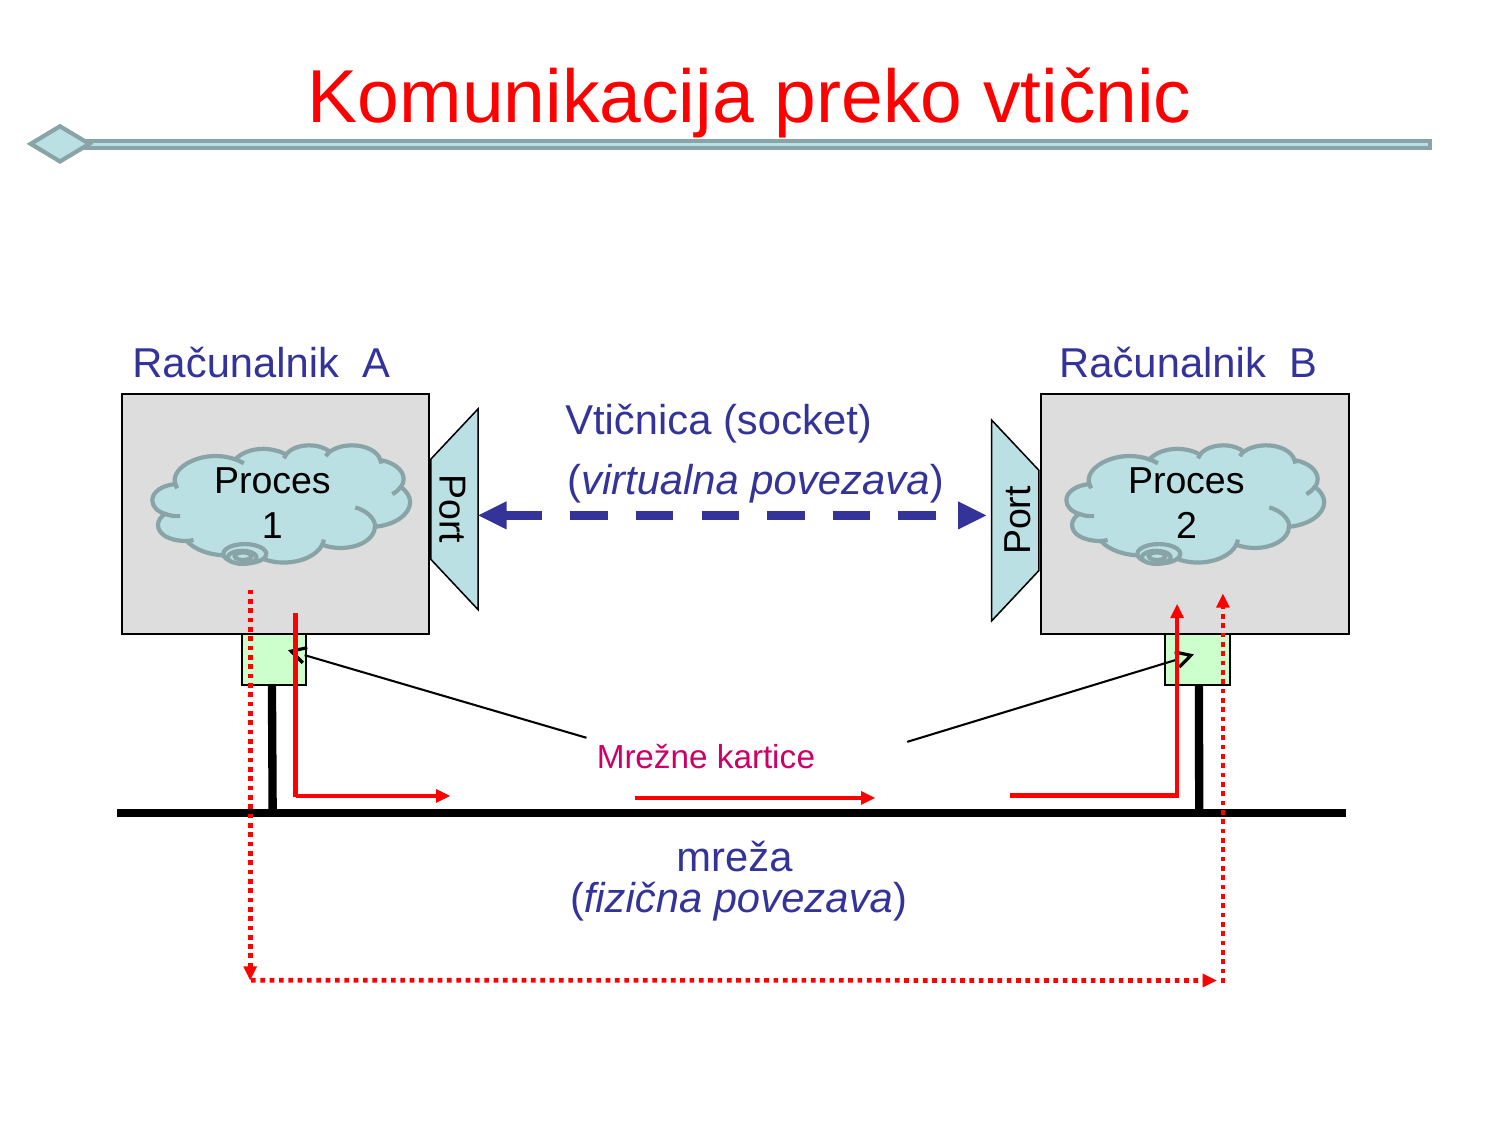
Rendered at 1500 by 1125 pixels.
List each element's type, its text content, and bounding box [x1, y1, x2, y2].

text_box Port [430, 408, 479, 610]
text_box Mrežne kartice [581, 727, 831, 783]
text_box Proces 1 [152, 445, 411, 564]
text_box Računalnik B [1044, 328, 1333, 394]
text_box mreža [683, 851, 692, 863]
text_box mreža [661, 822, 808, 863]
text_box [1041, 393, 1349, 685]
text_box Port [991, 420, 1039, 621]
text_box [121, 393, 430, 685]
text_box [1165, 662, 1175, 685]
title Komunikacija preko vtičnic [75, 40, 1426, 146]
text_box Proces 2 [1066, 445, 1325, 564]
text_box [1179, 655, 1186, 664]
text_box Vtičnica (socket) [550, 385, 888, 451]
text_box (fizična povezava) [554, 863, 923, 929]
text_box mreža [695, 851, 704, 863]
text_box [298, 650, 307, 685]
text_box (virtualna povezava) [552, 445, 959, 511]
text_box Računalnik A [117, 328, 406, 394]
